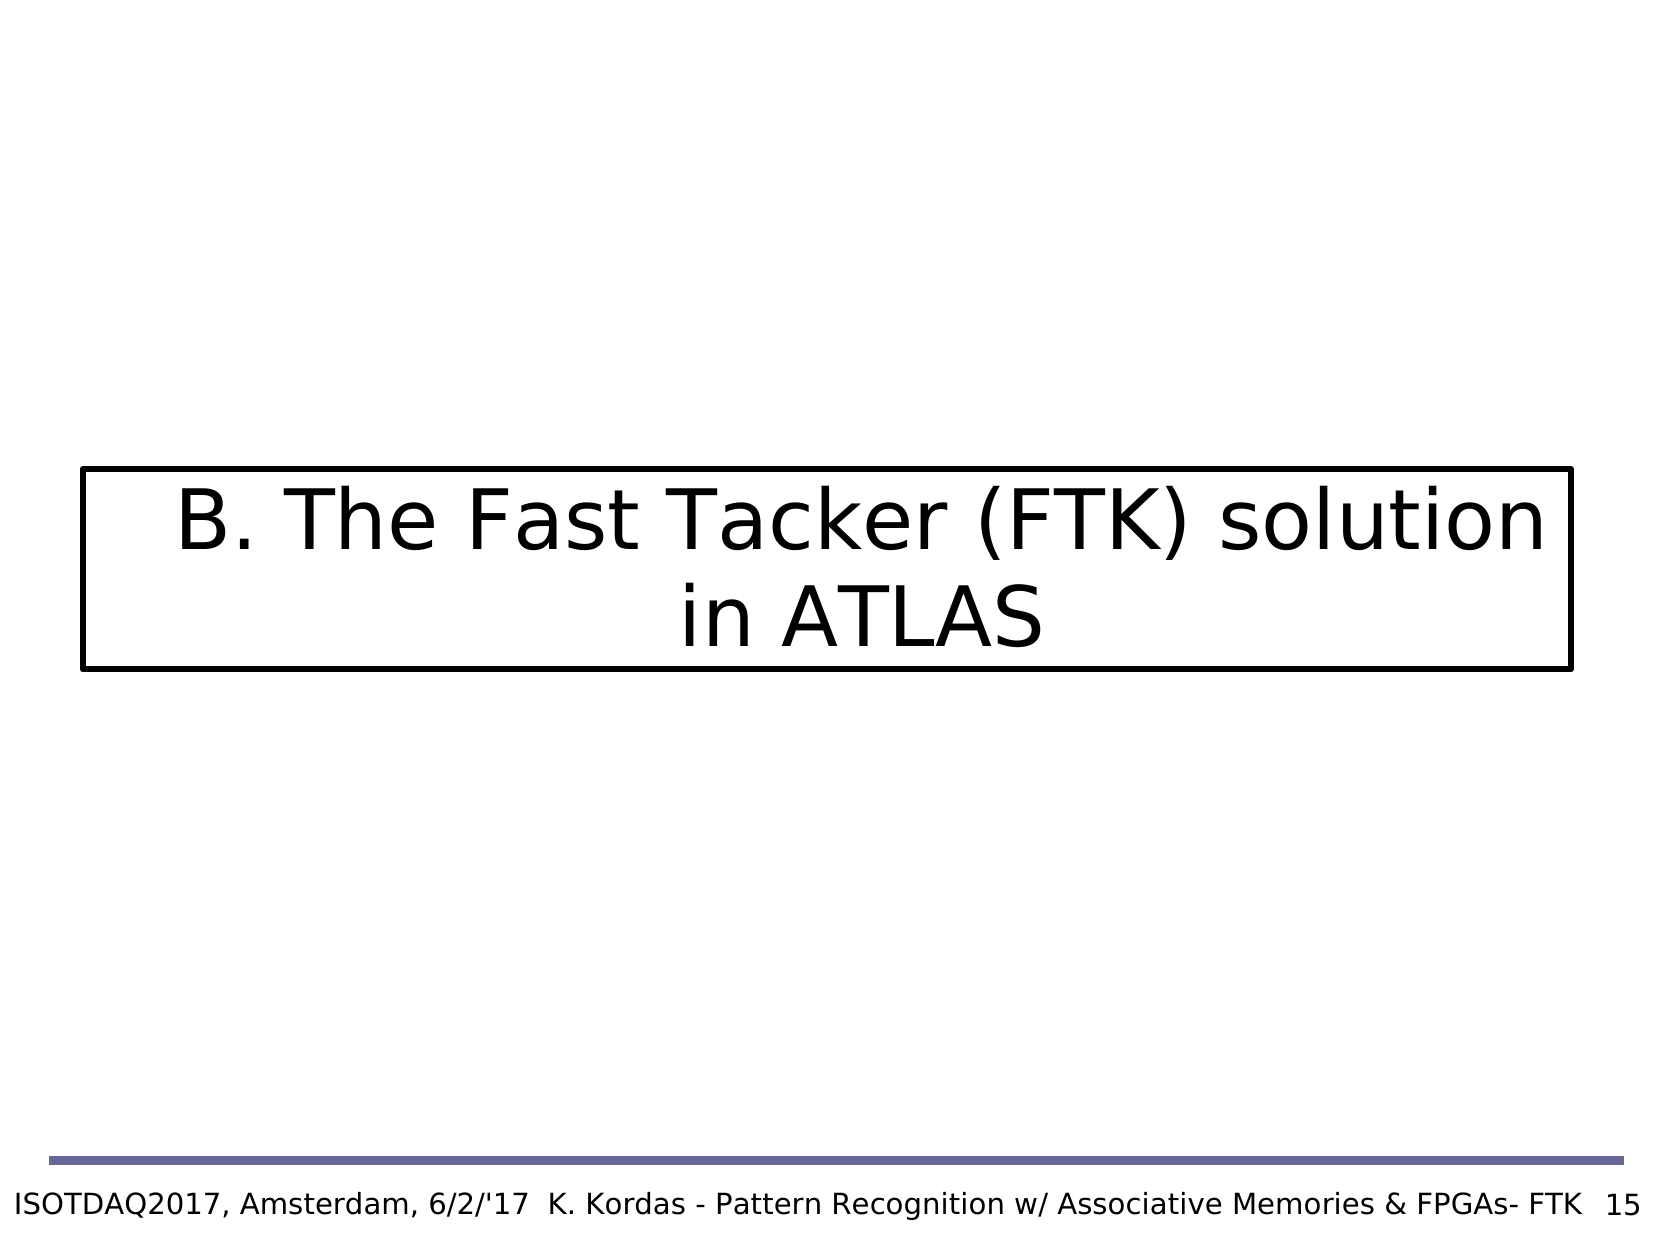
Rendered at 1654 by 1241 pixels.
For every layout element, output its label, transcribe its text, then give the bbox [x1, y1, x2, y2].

list B. The Fast Tacker (FTK) solution in ATLAS [82, 468, 1571, 670]
